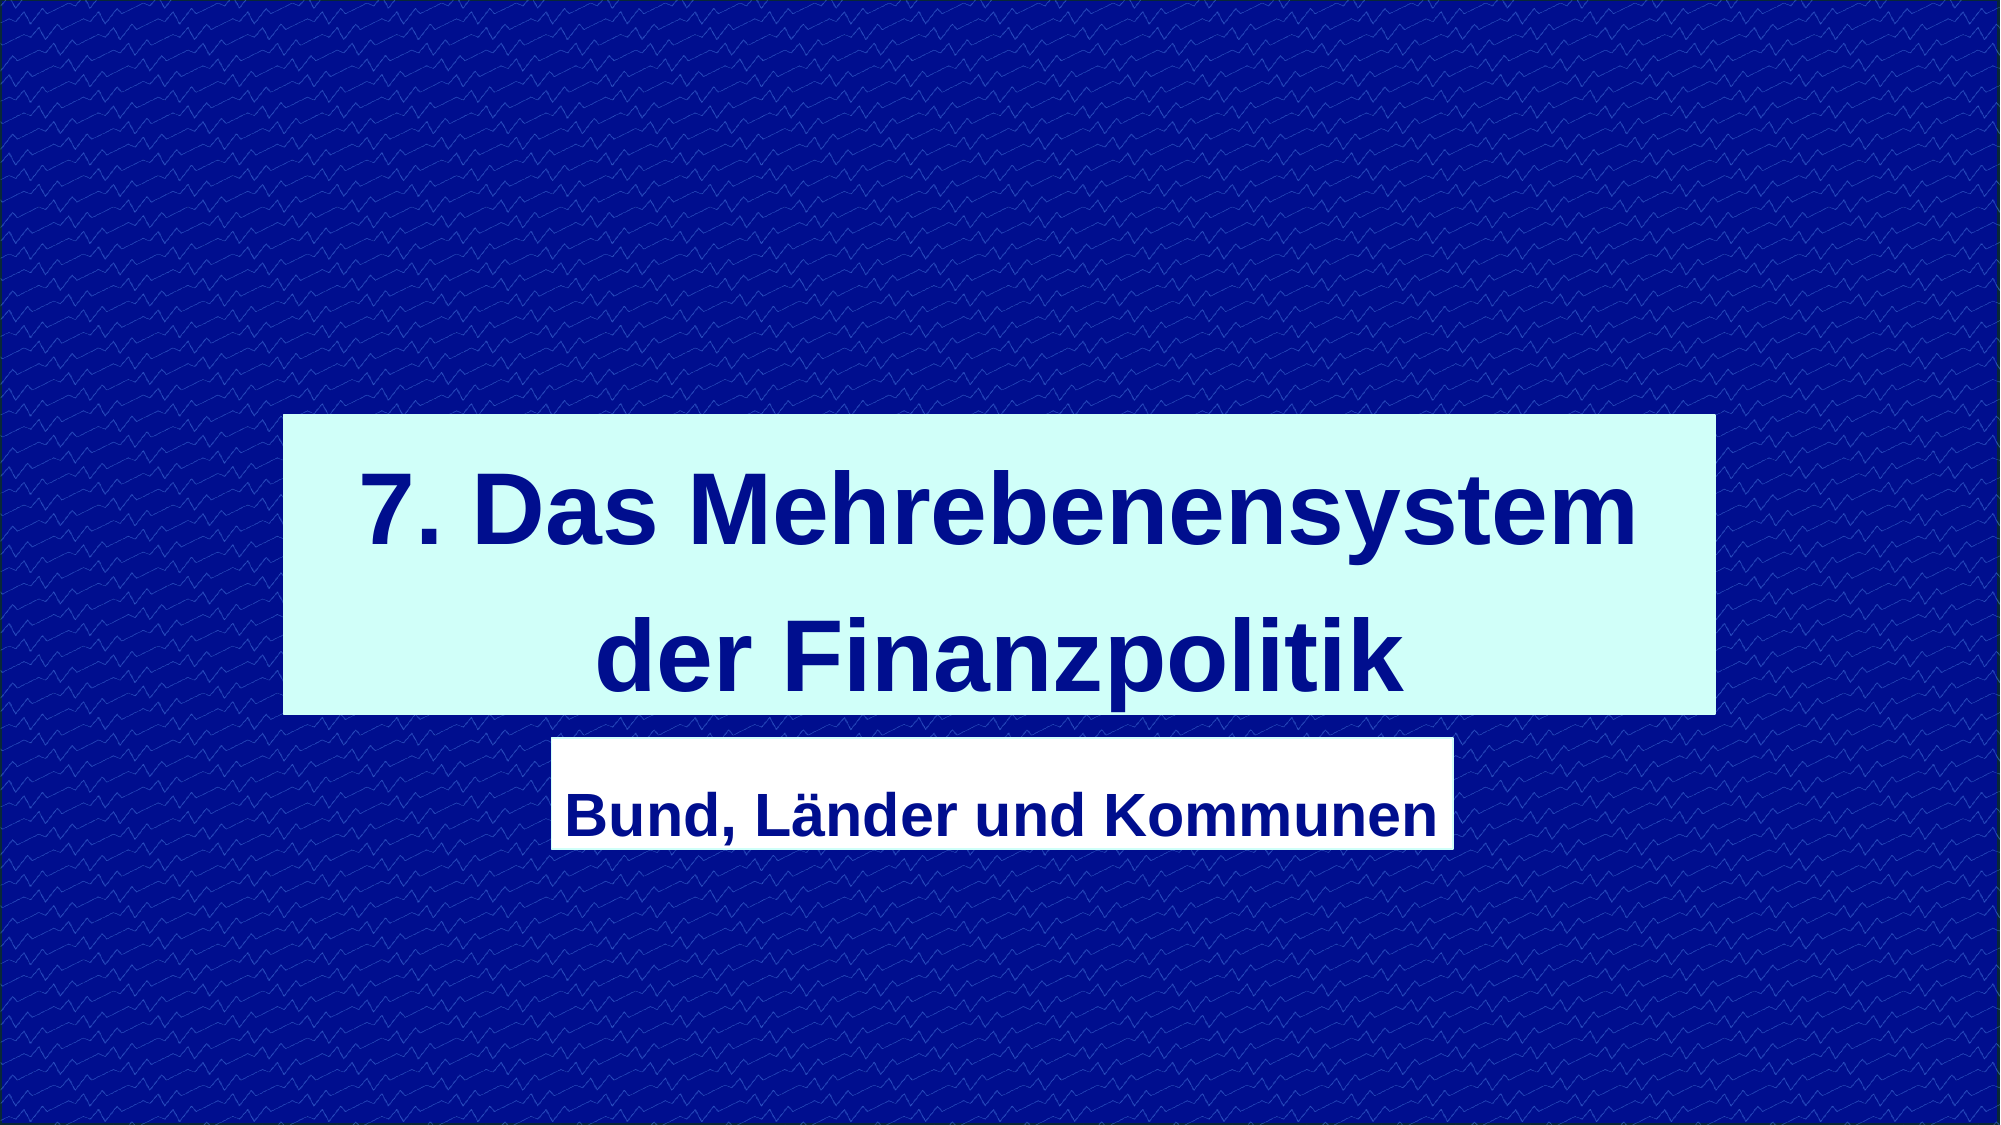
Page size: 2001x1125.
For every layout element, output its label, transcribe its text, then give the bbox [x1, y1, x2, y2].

text_box 7. Das Mehrebenensystem der Finanzpolitik [283, 415, 1715, 715]
text_box Bund, Länder und Kommunen [551, 737, 1453, 850]
text_box [0, 0, 2000, 1125]
